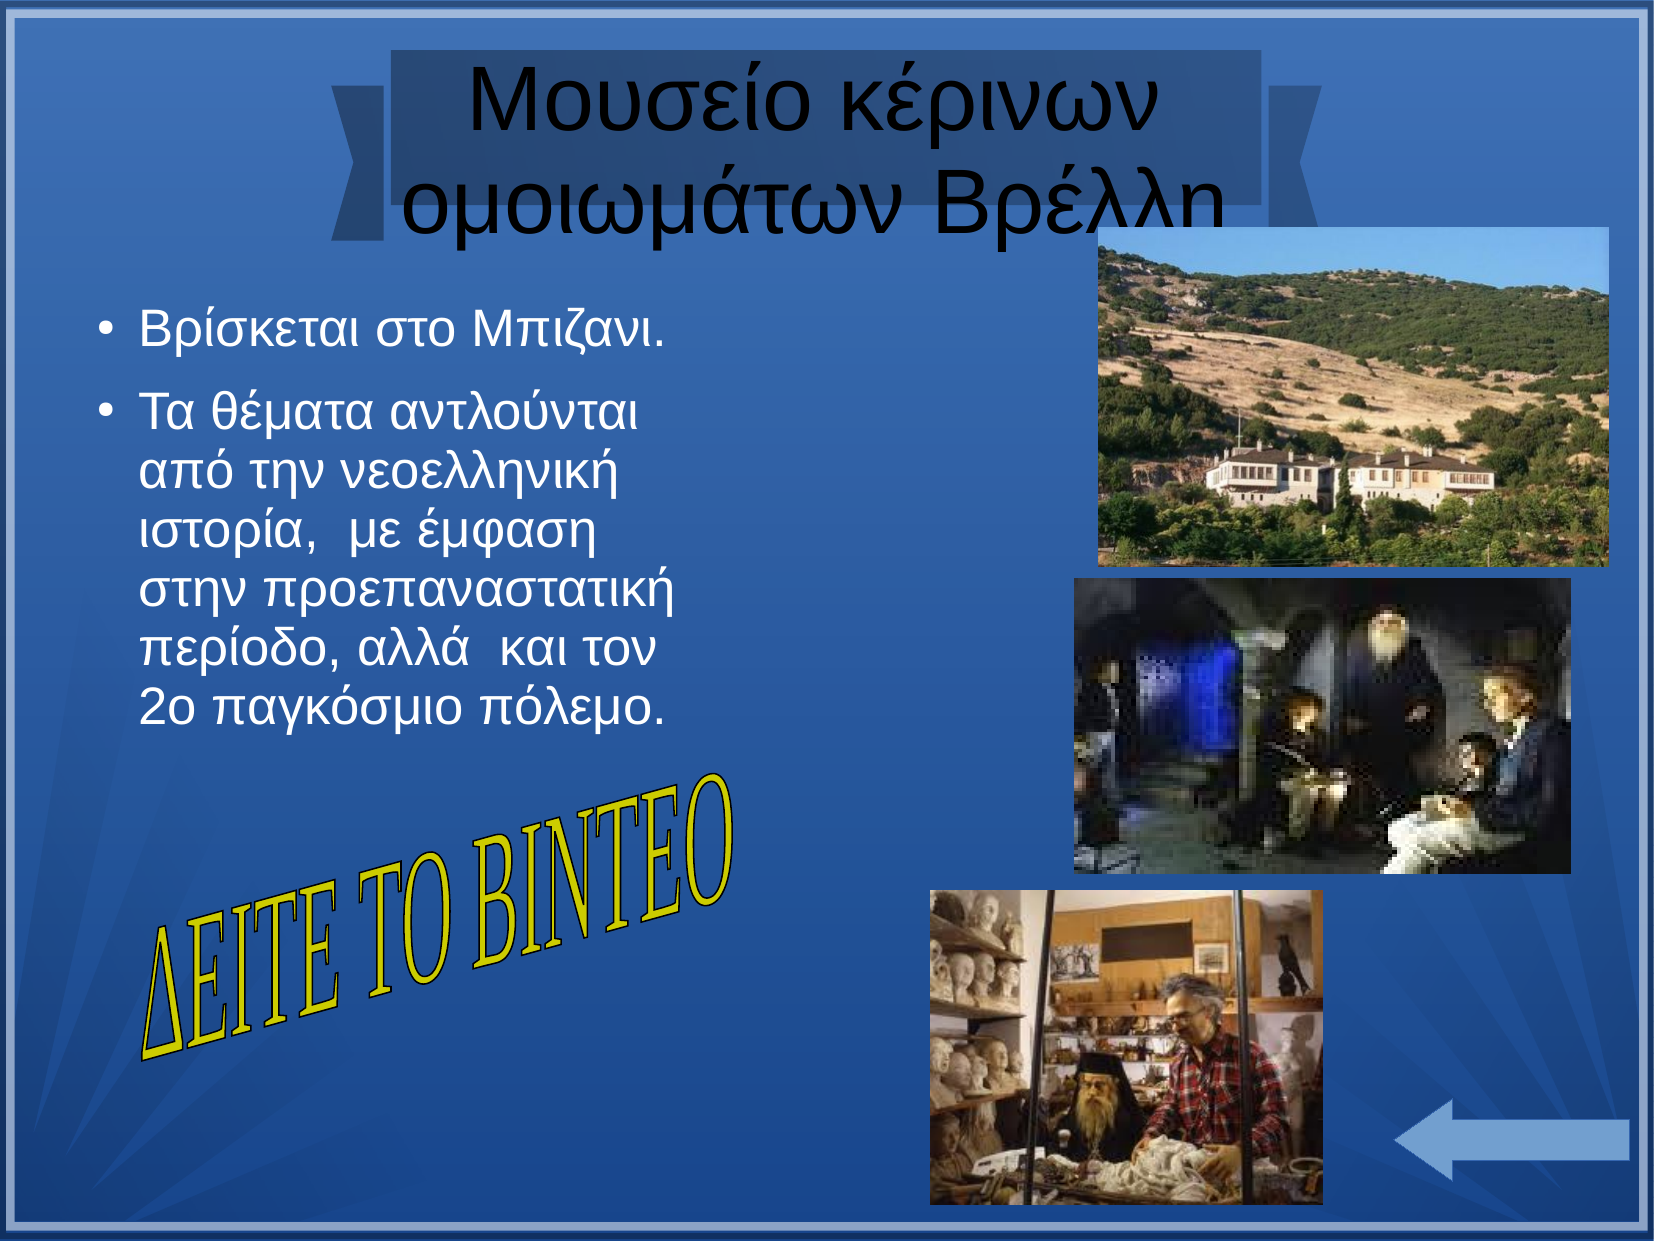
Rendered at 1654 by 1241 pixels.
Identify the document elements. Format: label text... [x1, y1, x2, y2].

text_box ΔΕΙΤΕ ΤΟ ΒΙΝΤΕΟ [641, 784, 680, 923]
text_box ΔΕΙΤΕ ΤΟ ΒΙΝΤΕΟ [596, 795, 638, 932]
text_box ΔΕΙΤΕ ΤΟ ΒΙΝΤΕΟ [254, 890, 297, 1027]
text_box ΔΕΙΤΕ ΤΟ ΒΙΝΤΕΟ [231, 902, 251, 1036]
picture [1098, 227, 1609, 567]
title Μουσείο κέρινων ομοιωμάτων Βρέλλη [377, 47, 1252, 253]
text_box ΔΕΙΤΕ ΤΟ ΒΙΝΤΕΟ [473, 834, 516, 969]
picture [930, 890, 1323, 1205]
list Βρίσκεται στο Μπιζανι. Τα θέματα αντλούνται από την νεοελληνική ιστορία, με έμφαση στην προεπαναστατική περίοδο, αλλά και τον 2ο παγκόσμιο πόλεμο. [82, 299, 721, 745]
text_box ΔΕΙΤΕ ΤΟ ΒΙΝΤΕΟ [521, 822, 541, 956]
text_box ΔΕΙΤΕ ΤΟ ΒΙΝΤΕΟ [359, 861, 401, 998]
text_box ΔΕΙΤΕ ΤΟ ΒΙΝΤΕΟ [141, 925, 183, 1061]
text_box ΔΕΙΤΕ ΤΟ ΒΙΝΤΕΟ [686, 773, 733, 906]
picture [1074, 578, 1571, 875]
text_box ΔΕΙΤΕ ΤΟ ΒΙΝΤΕΟ [187, 910, 226, 1049]
text_box [1393, 1098, 1630, 1182]
text_box ΔΕΙΤΕ ΤΟ ΒΙΝΤΕΟ [545, 807, 594, 949]
text_box ΔΕΙΤΕ ΤΟ ΒΙΝΤΕΟ [403, 851, 451, 985]
text_box ΔΕΙΤΕ ΤΟ ΒΙΝΤΕΟ [299, 879, 338, 1018]
